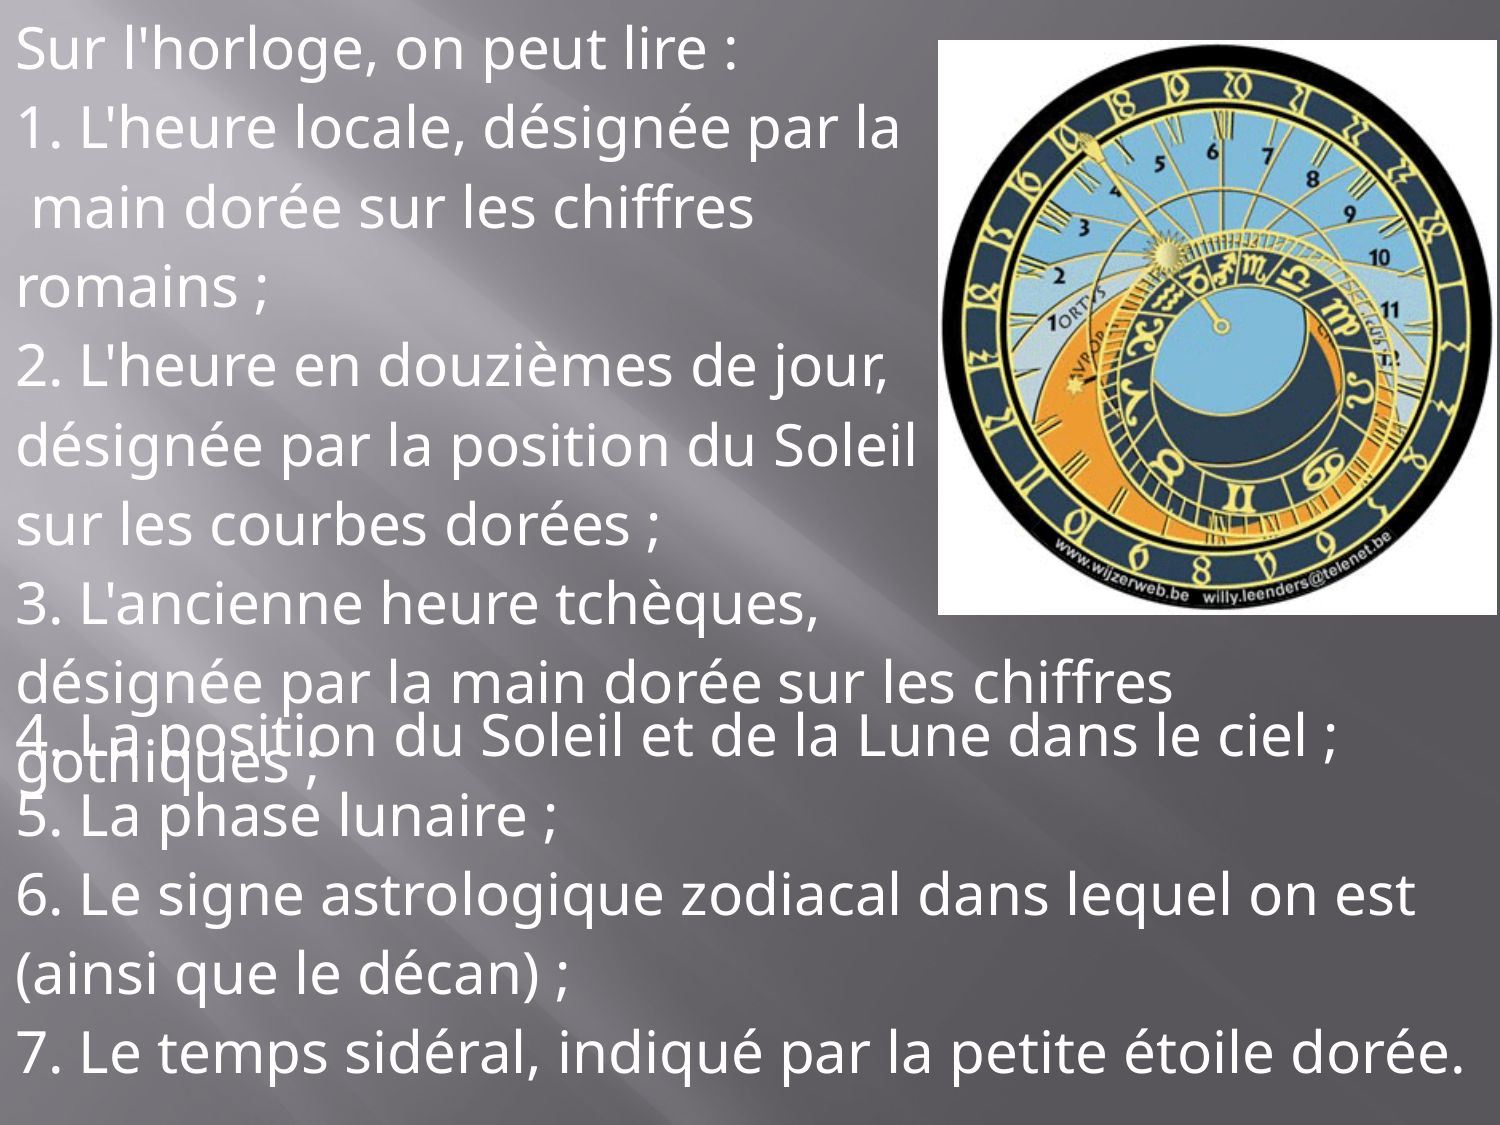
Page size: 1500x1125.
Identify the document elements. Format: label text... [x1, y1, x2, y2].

text_box Sur l'horloge, on peut lire : 1. L'heure locale, désignée par la main dorée sur les chiffres romains ; 2. L'heure en douzièmes de jour, désignée par la position du Soleil sur les courbes dorées ; 3. L'ancienne heure tchèques, désignée par la main dorée sur les chiffres gothiques ; [0, 0, 1500, 687]
text_box 4. La position du Soleil et de la Lune dans le ciel ; 5. La phase lunaire ; 6. Le signe astrologique zodiacal dans lequel on est (ainsi que le décan) ; 7. Le temps sidéral, indiqué par la petite étoile dorée. [0, 687, 1500, 1125]
